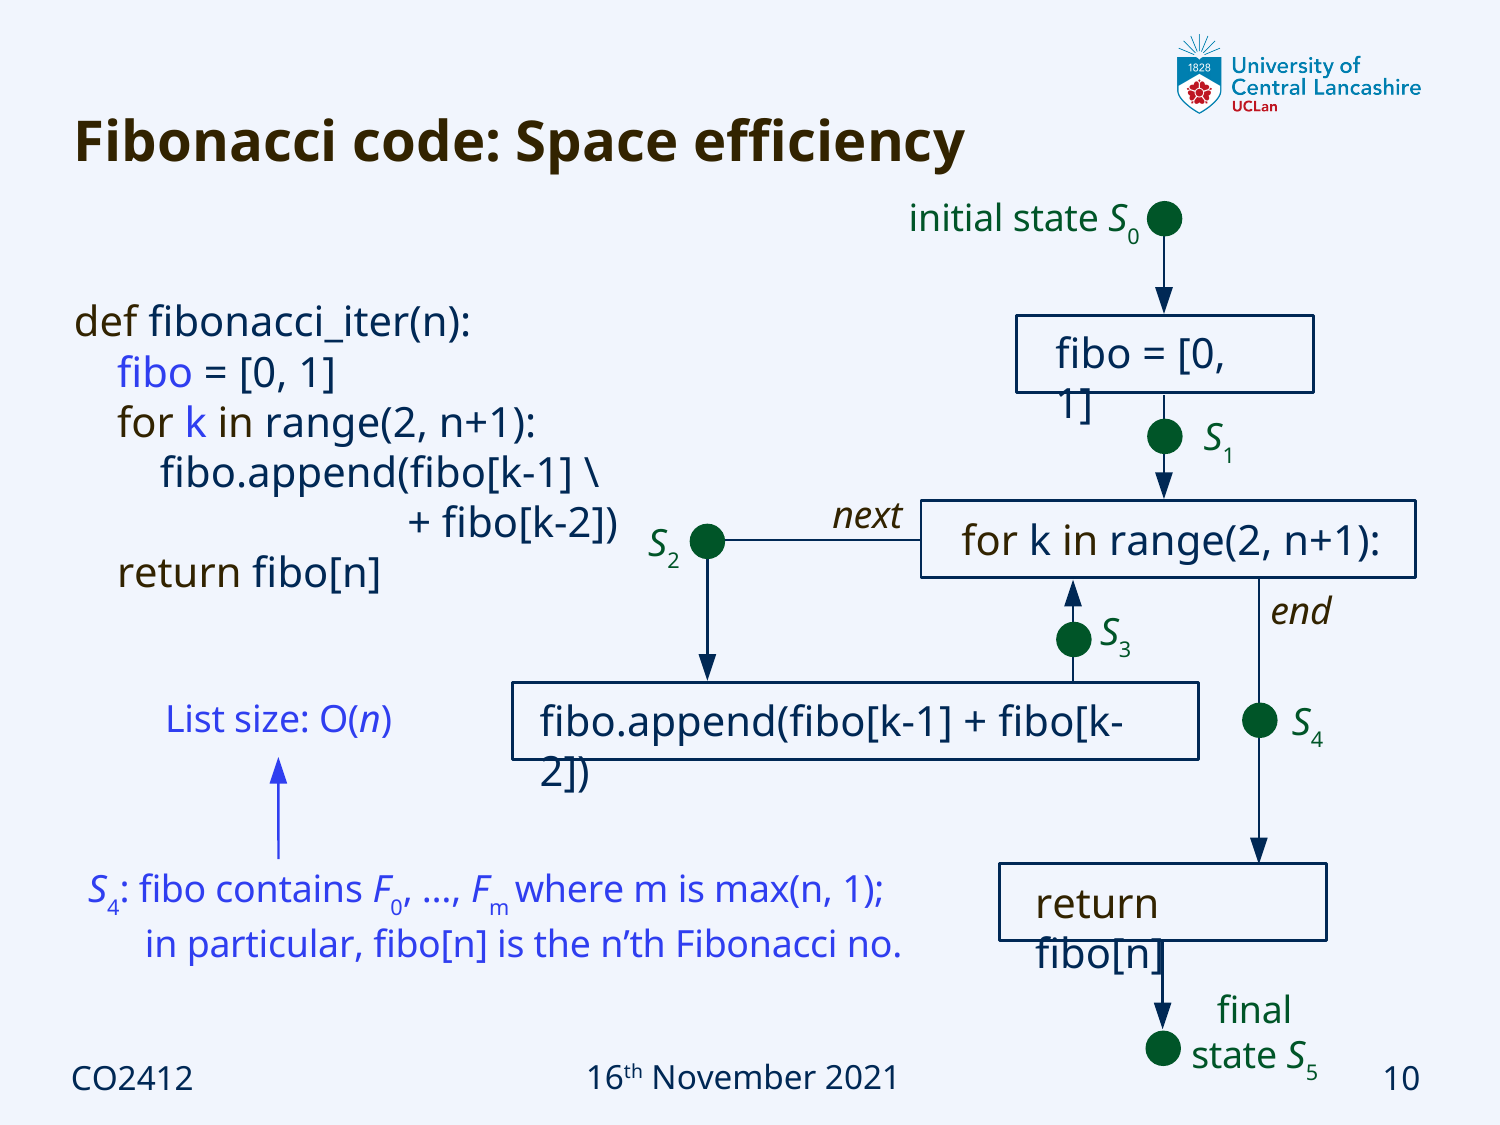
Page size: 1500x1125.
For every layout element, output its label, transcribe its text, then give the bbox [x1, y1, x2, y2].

text_box final state S5 [1134, 978, 1376, 1093]
text_box [1147, 418, 1181, 455]
text_box S4: fibo contains F0, …, Fm where m is max(n, 1); in particular, fibo[n] is the n’th Fibonacci no. [73, 857, 954, 972]
text_box [1156, 200, 1183, 237]
text_box S3 [1078, 600, 1154, 670]
text_box [1242, 702, 1269, 739]
title Fibonacci code: Space efficiency [58, 93, 1475, 186]
picture [1177, 34, 1421, 93]
text_box List size: O(n) [123, 687, 434, 748]
text_box S1 [1181, 406, 1257, 475]
text_box initial state S0 [892, 187, 1156, 257]
text_box for k in range(2, n+1): [946, 506, 1402, 572]
text_box def fibonacci_iter(n): fibo = [0, 1] for k in range(2, n+1): fibo.append(fibo[k-1] \ + fibo[k-2]) return fibo[n] [59, 287, 876, 603]
text_box return fibo[n] [1020, 869, 1309, 935]
text_box fibo.append(fibo[k-1] + fibo[k-2]) [524, 687, 1181, 753]
text_box next [876, 483, 923, 544]
text_box end [1246, 580, 1357, 640]
text_box [1056, 621, 1078, 658]
text_box fibo = [0, 1] [1040, 319, 1289, 384]
text_box S4 [1269, 690, 1346, 760]
